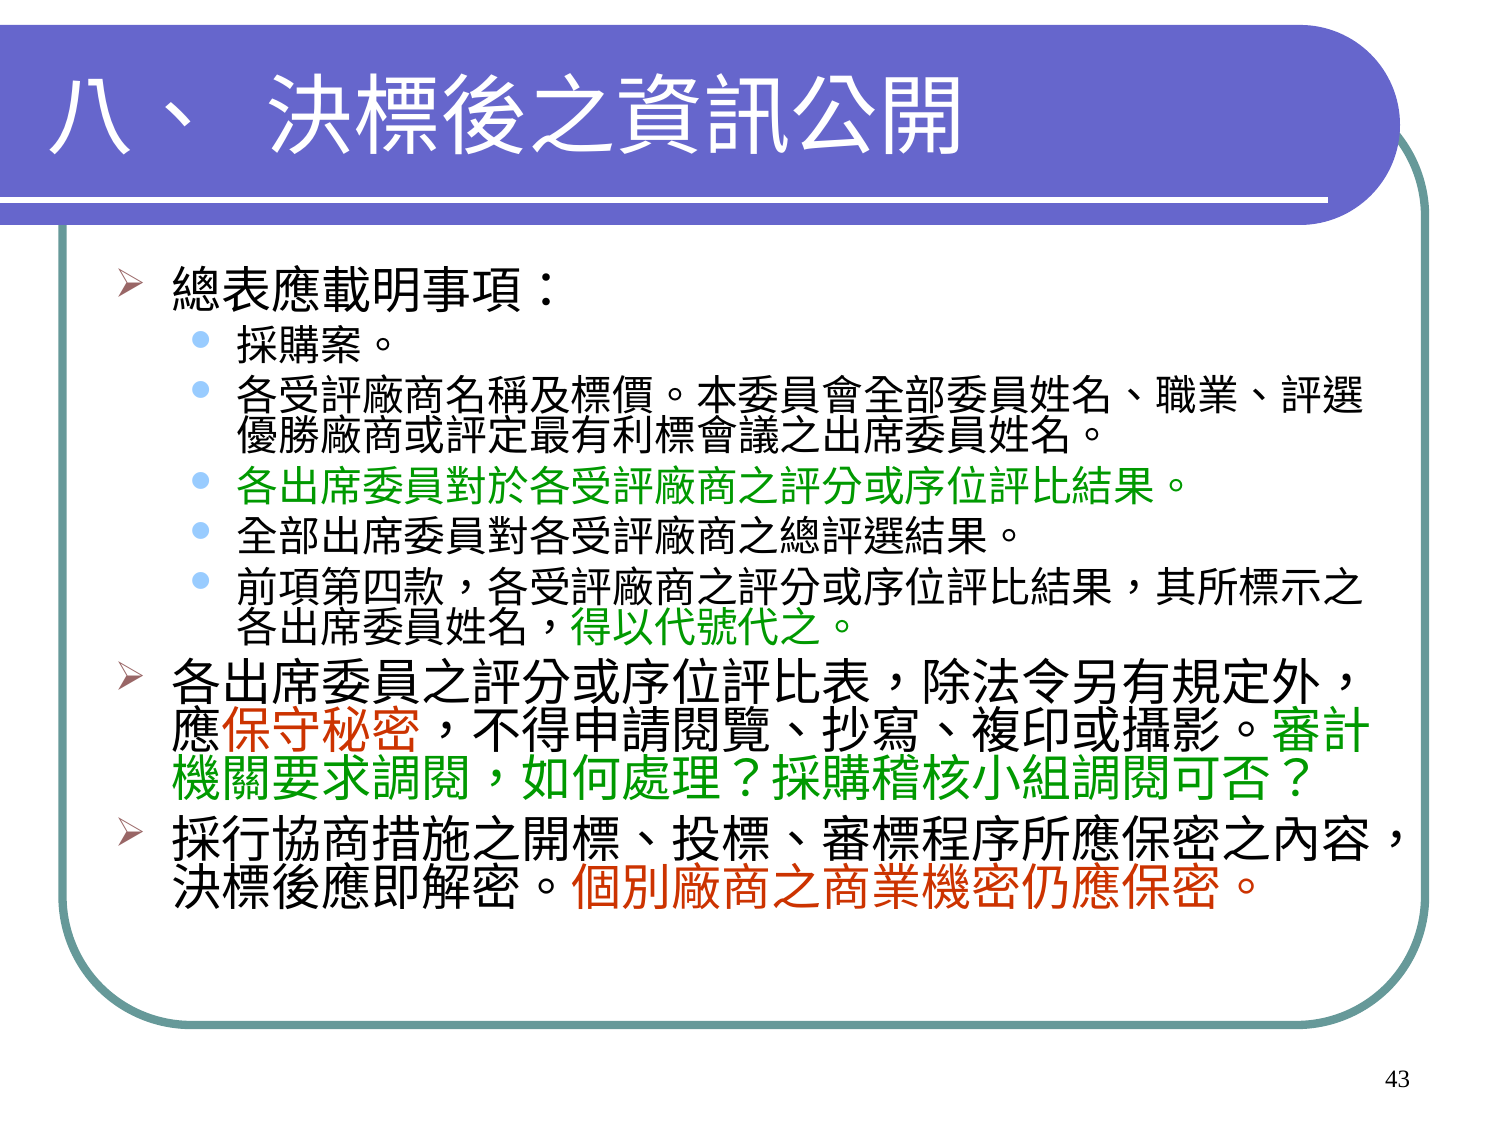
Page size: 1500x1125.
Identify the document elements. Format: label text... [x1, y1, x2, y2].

title 八、 決標後之資訊公開 [31, 37, 1347, 188]
text_box <編號> [1074, 1025, 1426, 1101]
list 總表應載明事項： 採購案。 各受評廠商名稱及標價。本委員會全部委員姓名、職業、評選優勝廠商或評定最有利標會議之出席委員姓名。 各出席委員對於各受評廠商之評分或序位評比結果。 全部出席委員對各受評廠商之總評選結果。 前項第四款，各受評廠商之評分或序位評比結果，其所標示之各出席委員姓名，得以代號代之。 各出席委員之評分或序位評比表，除法令另有規定外，應保守秘密，不得申請閱覽、抄寫、複印或攝影。審計機關要求調閱，如何處理？採購稽核小組調閱可否？ 採行協商措施之開標、投標、審標程序所應保密之內容，決標後應即解密。個別廠商之商業機密仍應保密。 [99, 262, 1401, 988]
